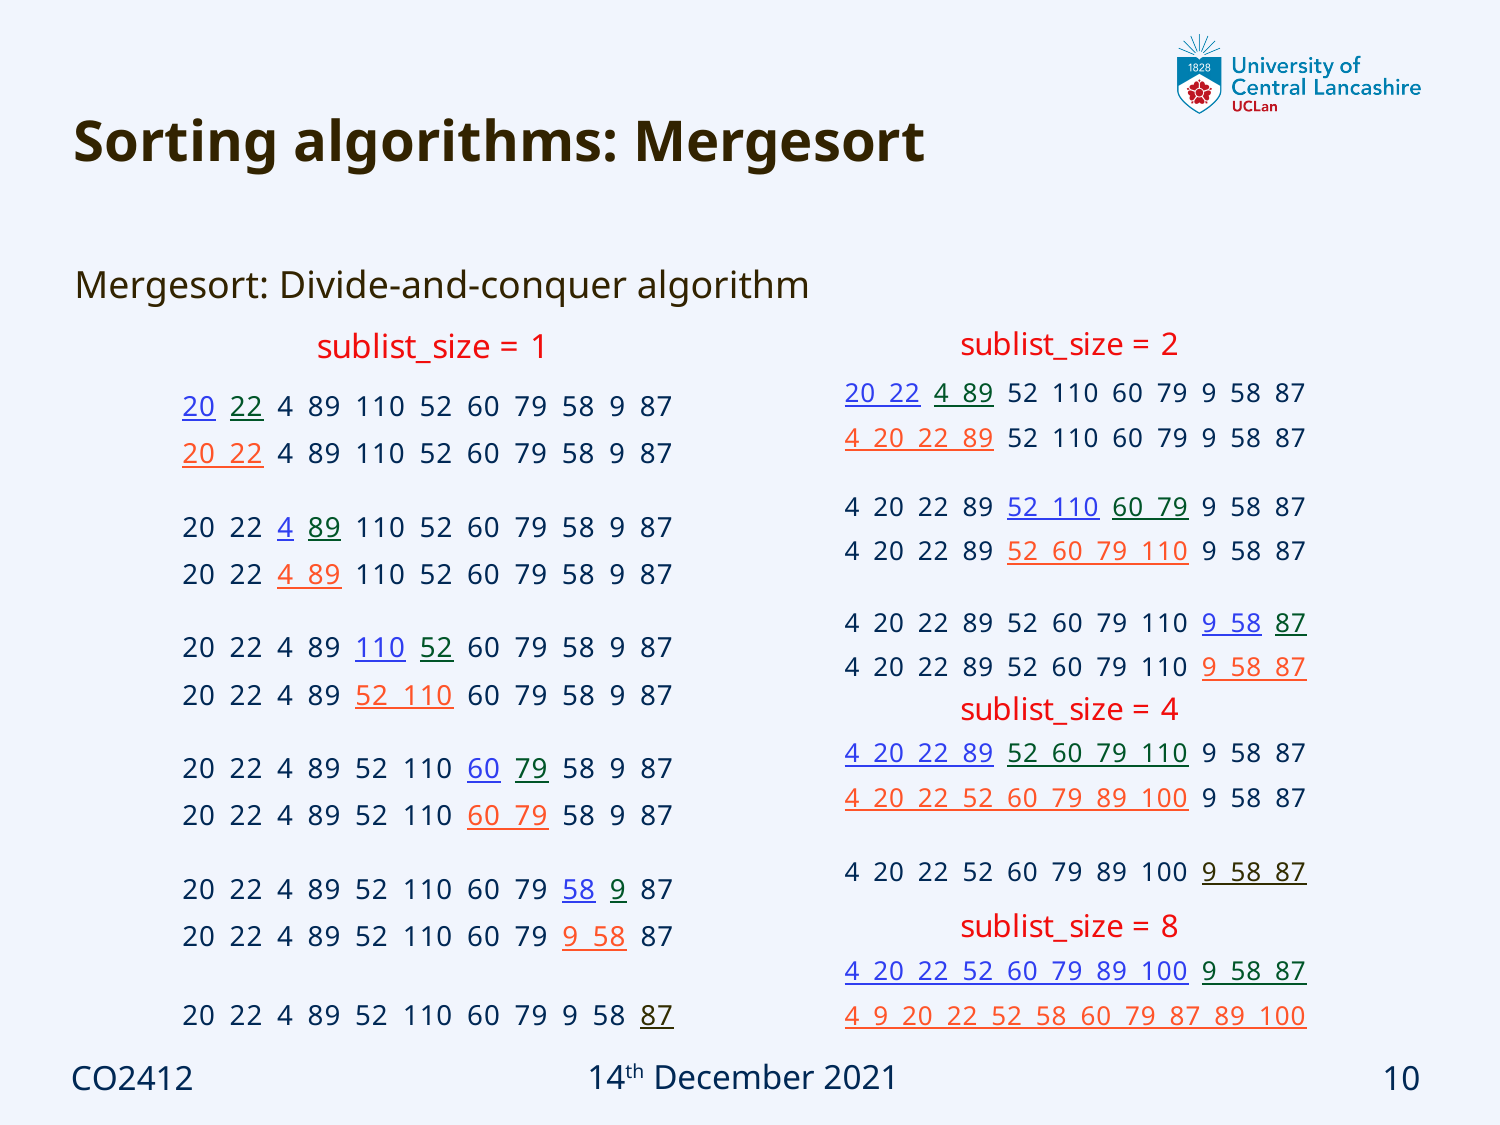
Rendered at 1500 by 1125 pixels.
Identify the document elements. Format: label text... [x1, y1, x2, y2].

text_box Mergesort: Divide-and-conquer algorithm [59, 246, 1435, 323]
picture [169, 318, 701, 1038]
picture [832, 318, 1332, 1037]
picture [1177, 34, 1421, 54]
title Sorting algorithms: Mergesort [58, 54, 1500, 224]
